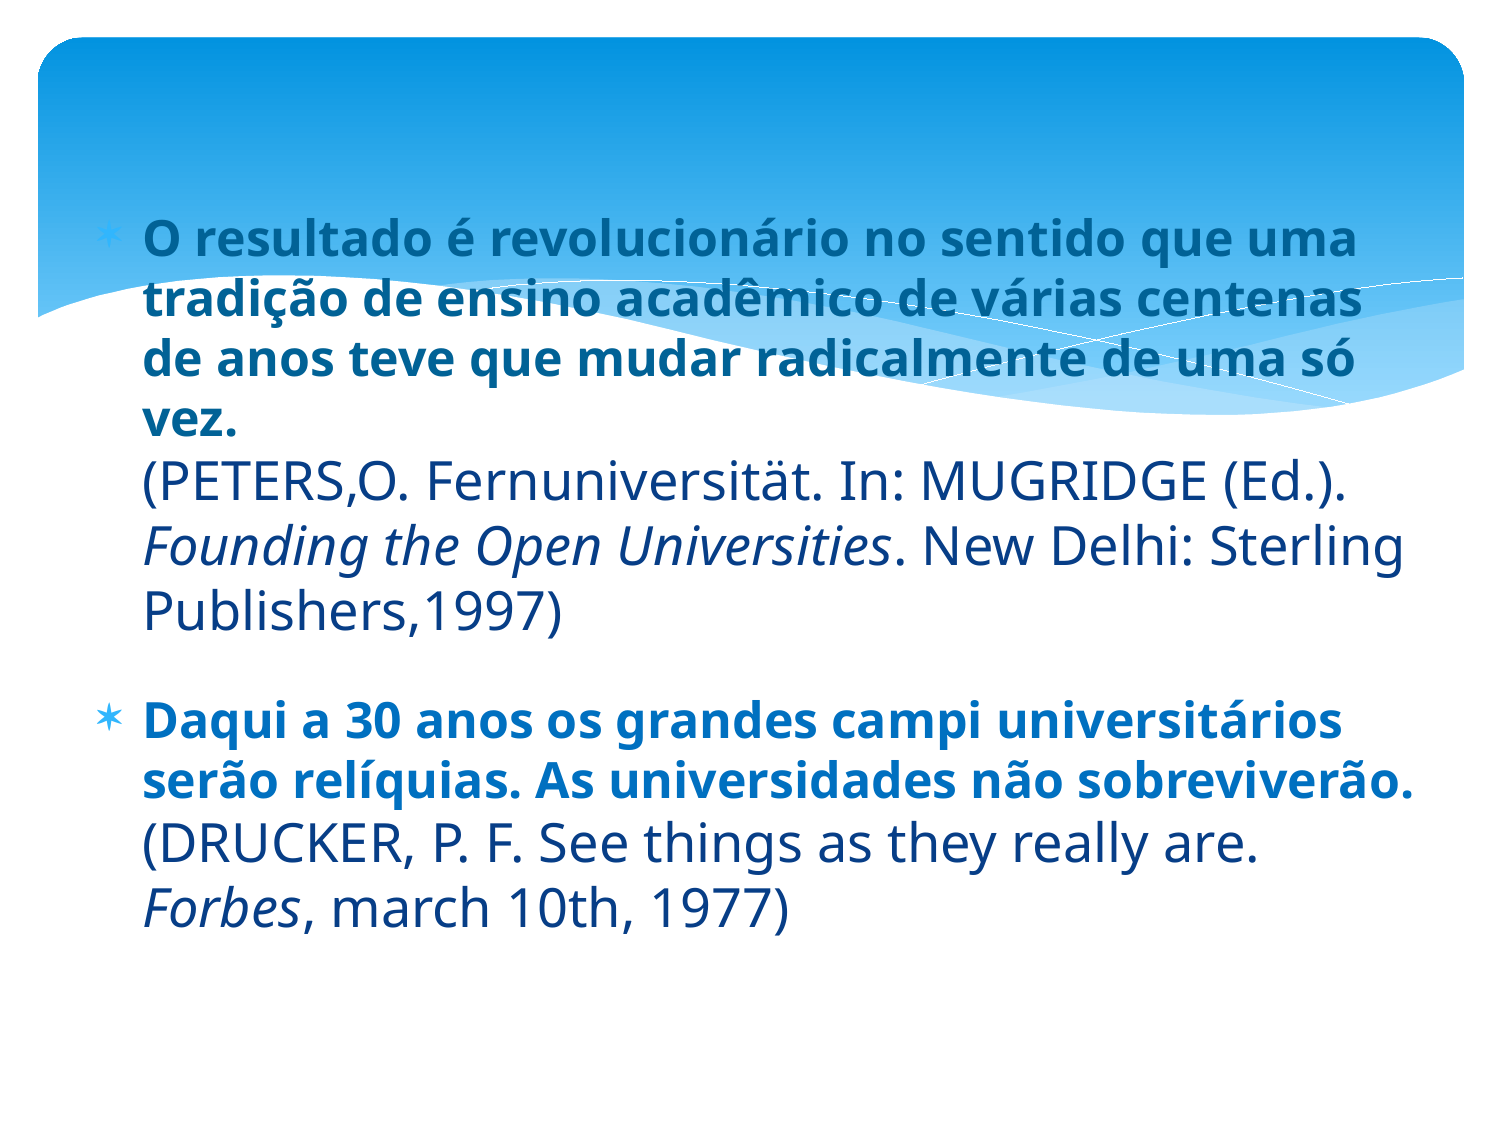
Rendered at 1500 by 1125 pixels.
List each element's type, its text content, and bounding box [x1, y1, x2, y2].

list O resultado é revolucionário no sentido que uma tradição de ensino acadêmico de várias centenas de anos teve que mudar radicalmente de uma só vez. (PETERS,O. Fernuniversität. In: MUGRIDGE (Ed.). Founding the Open Universities. New Delhi: Sterling Publishers,1997) Daqui a 30 anos os grandes campi universitários serão relíquias. As universidades não sobreviverão. (DRUCKER, P. F. See things as they really are. Forbes, march 10th, 1977) [82, 58, 1432, 1067]
